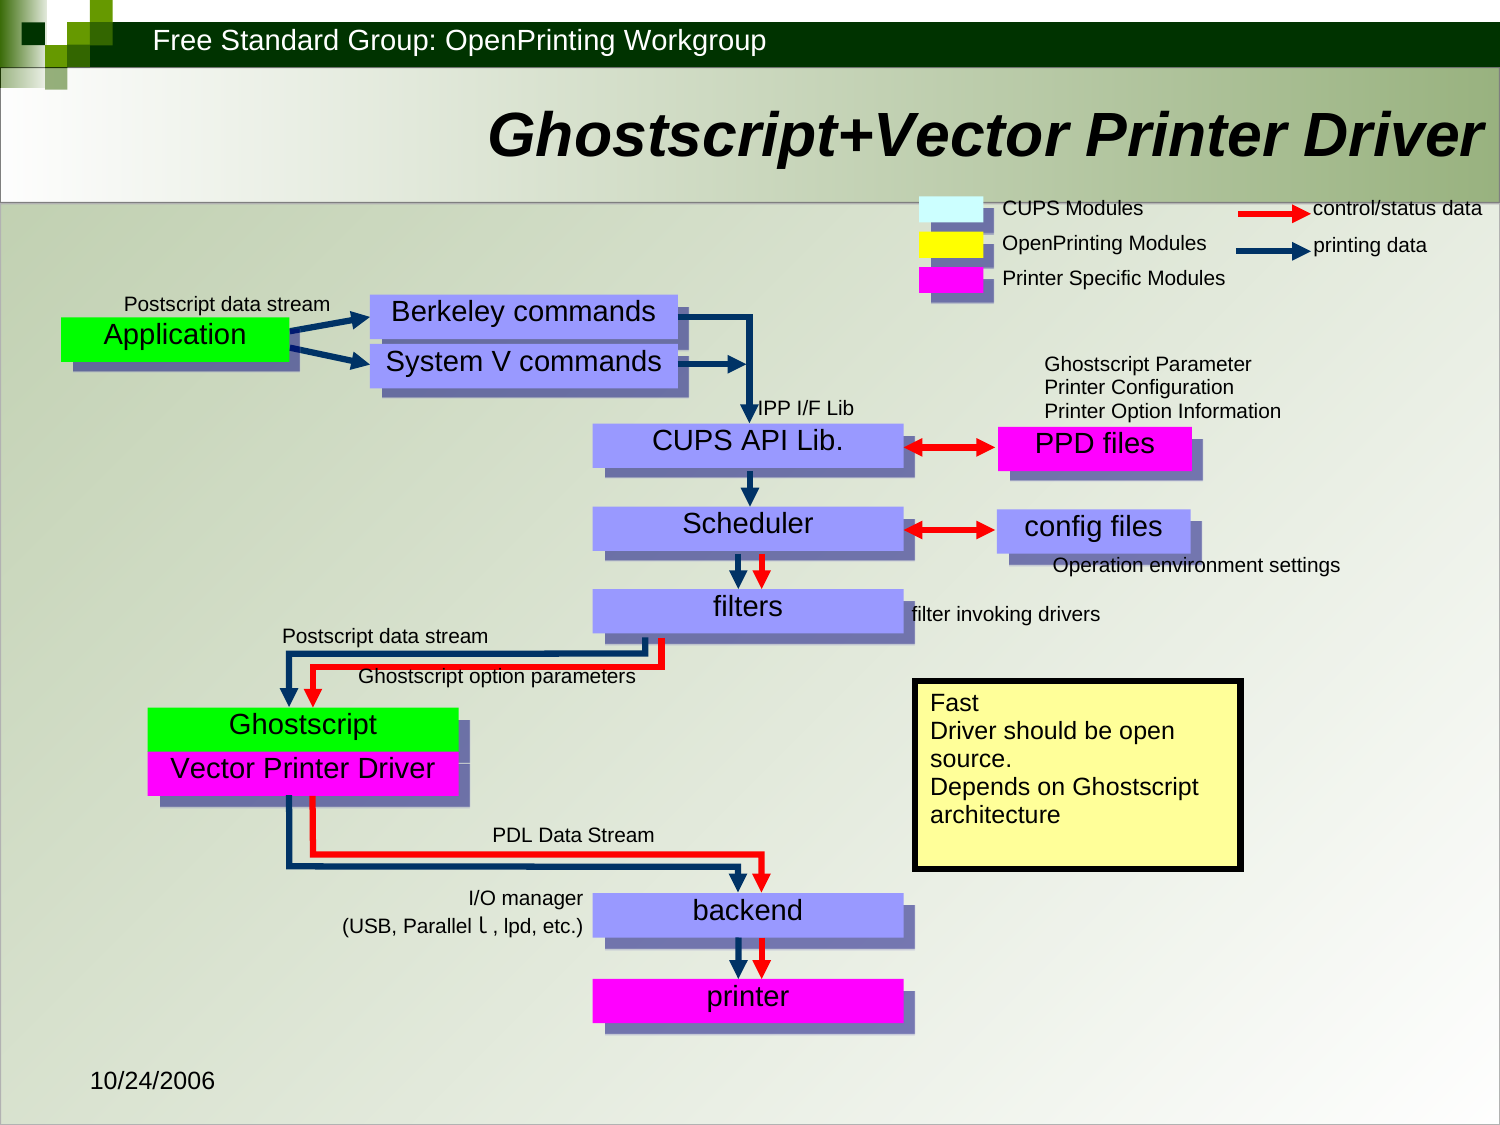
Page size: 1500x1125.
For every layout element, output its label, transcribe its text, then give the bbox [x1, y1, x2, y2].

text_box I/O manager (USB, Parallelｌ, lpd, etc.) [341, 886, 584, 940]
text_box Fast Driver should be open source. Depends on Ghostscript architecture [915, 680, 1241, 869]
text_box System V commands [369, 343, 678, 389]
text_box Application [61, 317, 290, 362]
text_box printing data [1313, 233, 1428, 258]
text_box backend [592, 893, 904, 938]
text_box Ghostscript [147, 707, 459, 751]
text_box Scheduler [592, 506, 904, 551]
text_box Postscript data stream [123, 292, 331, 316]
title Ghostscript+Vector Printer Driver [0, 67, 1500, 203]
text_box PPD files [998, 426, 1192, 472]
text_box CUPS API Lib. [592, 423, 904, 468]
text_box printer [592, 978, 904, 1024]
text_box control/status data [1312, 196, 1483, 220]
text_box [919, 267, 984, 293]
text_box Ghostscript Parameter Printer Configuration Printer Option Information [1044, 352, 1282, 423]
text_box Postscript data stream [281, 624, 489, 648]
text_box OpenPrinting Modules [1002, 231, 1207, 256]
text_box config files [996, 509, 1191, 554]
text_box Vector Printer Driver [147, 751, 459, 796]
text_box CUPS Modules [1002, 196, 1144, 220]
text_box Berkeley commands [369, 294, 678, 340]
text_box PDL Data Stream [492, 823, 655, 848]
text_box Printer Specific Modules [1002, 267, 1226, 291]
text_box filter invoking drivers [911, 602, 1101, 626]
text_box filters [592, 589, 904, 634]
text_box [919, 231, 984, 258]
text_box Ghostscript option parameters [357, 664, 637, 688]
text_box [919, 196, 984, 223]
text_box Operation environment settings [1052, 553, 1341, 577]
text_box IPP I/F Lib [757, 396, 855, 420]
